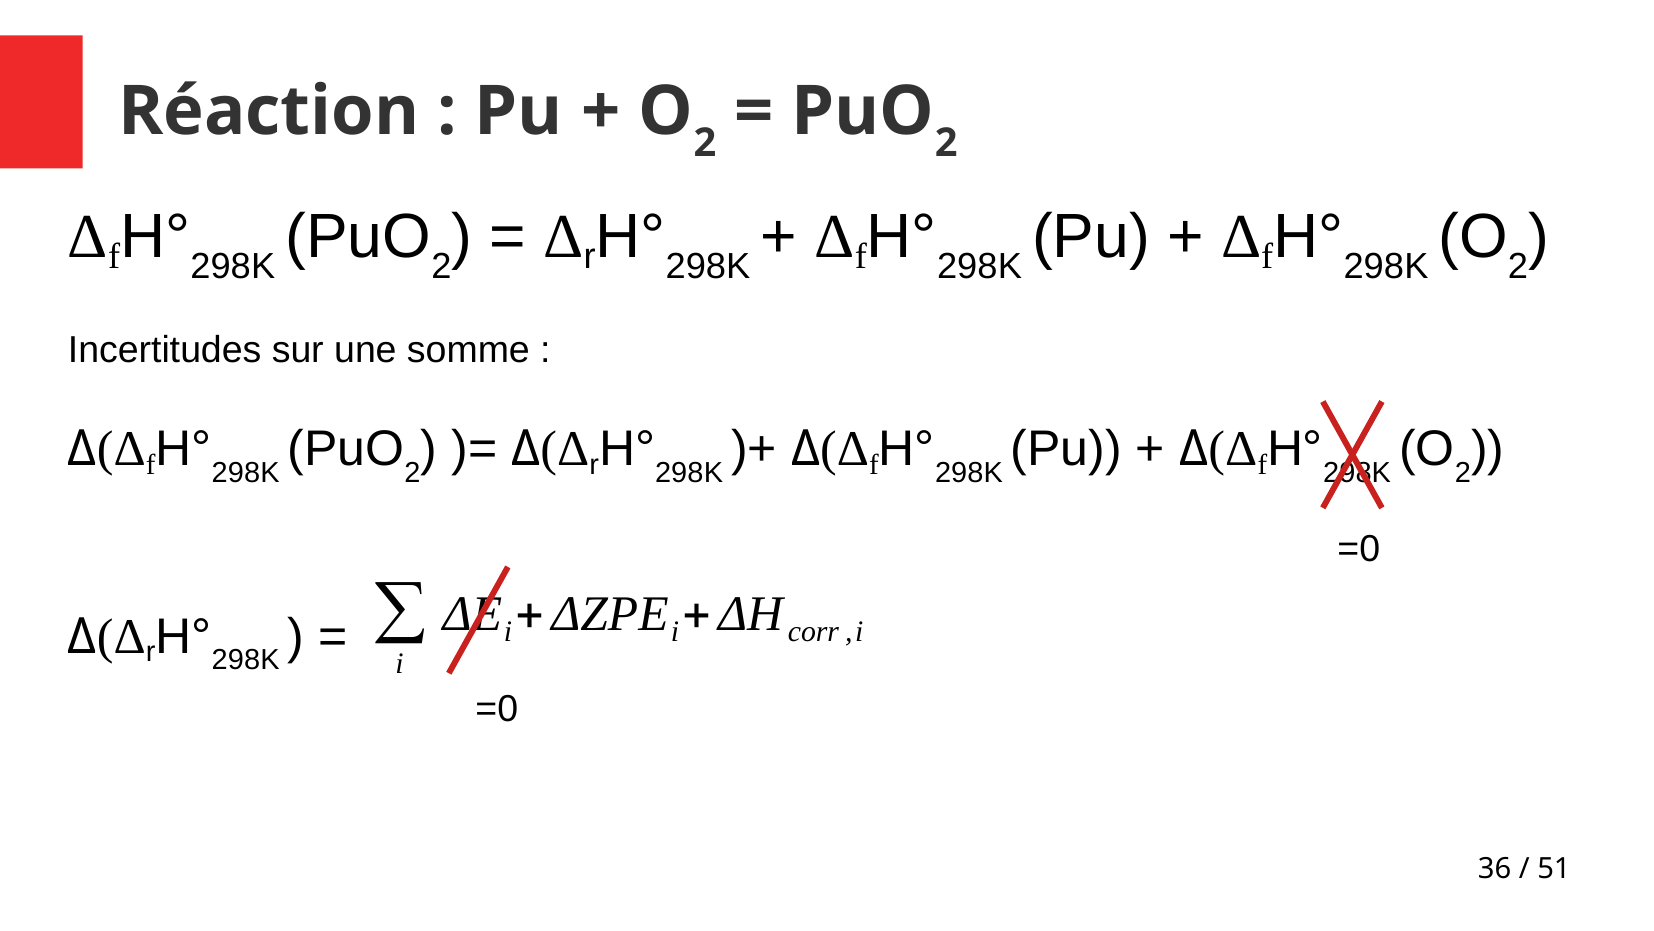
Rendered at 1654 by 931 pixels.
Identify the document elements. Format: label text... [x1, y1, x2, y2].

text_box =0 [1322, 519, 1512, 577]
text_box =0 [460, 680, 650, 738]
text_box ΔfH°298K (PuO2) = ΔrH°298K + ΔfH°298K (Pu) + ΔfH°298K (O2) Incertitudes sur une somme : Δ(ΔfH°298K (PuO2) )= Δ(ΔrH°298K )+ Δ(ΔfH°298K (Pu)) + Δ(ΔfH°298K (O2)) Δ(ΔrH°298K ) = [53, 194, 1601, 709]
title Réaction : Pu + O2 = PuO2 [118, 37, 1571, 193]
